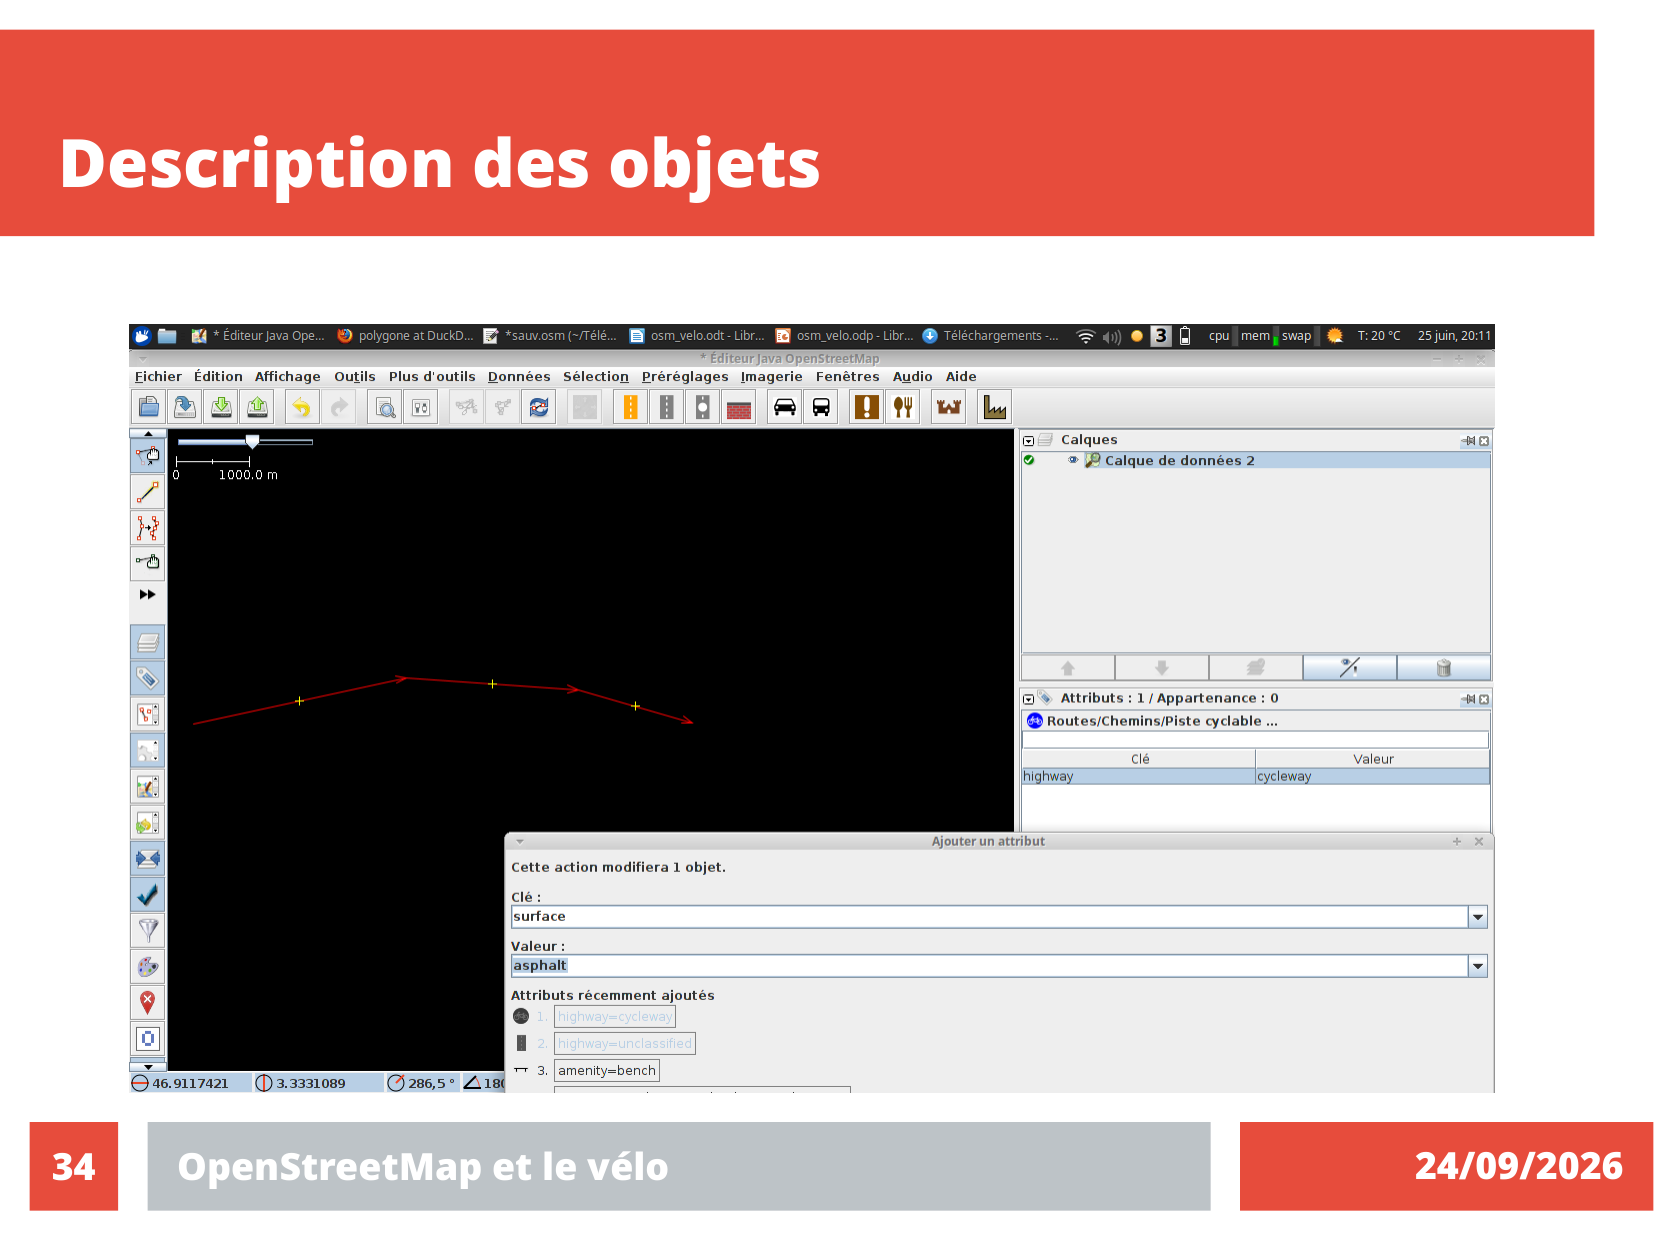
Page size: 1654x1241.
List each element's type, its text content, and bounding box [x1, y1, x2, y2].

title Description des objets [59, 59, 1595, 207]
picture [129, 324, 1495, 1093]
